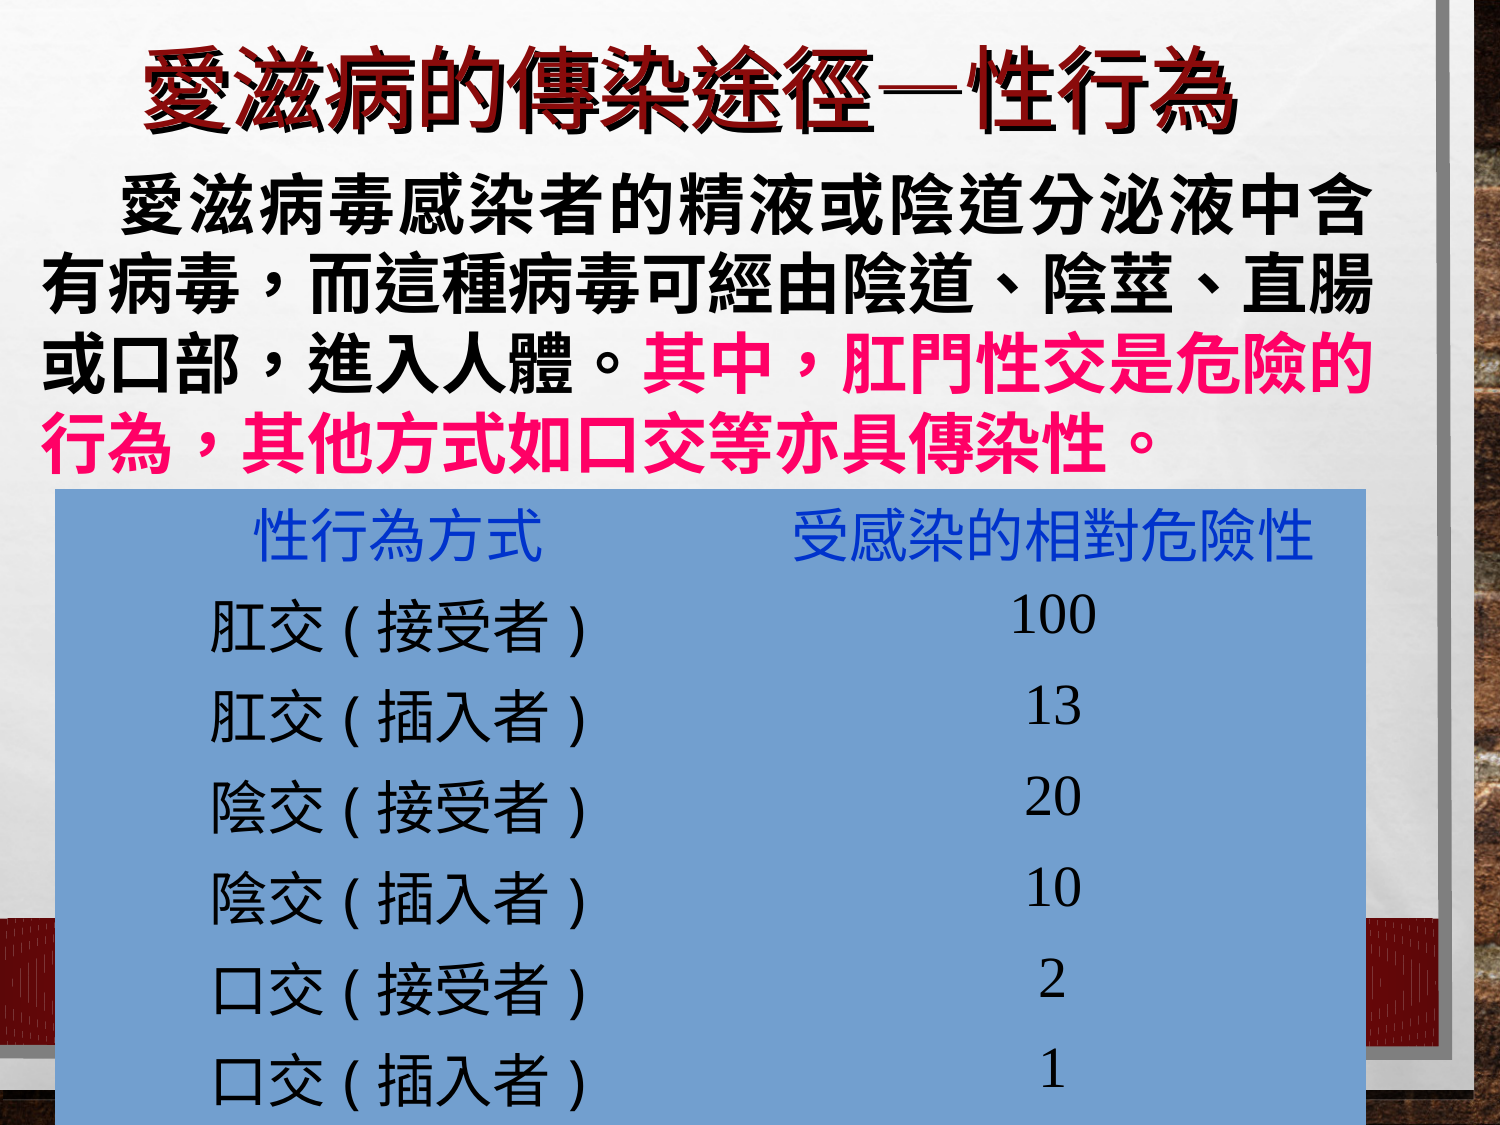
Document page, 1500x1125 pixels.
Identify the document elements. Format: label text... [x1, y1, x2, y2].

table_cell 20 [740, 762, 1366, 852]
table_cell 10 [740, 852, 1366, 943]
table_cell 1 [740, 1034, 1366, 1125]
text_box [1366, 999, 1500, 1075]
table_cell 肛交(接受者) [55, 580, 740, 671]
title 愛滋病的傳染途徑—性行為 [123, 30, 1399, 155]
table_cell 陰交(插入者) [55, 852, 740, 943]
table_cell 100 [740, 580, 1366, 671]
table_cell 肛交(插入者) [55, 671, 740, 762]
table_cell 陰交(接受者) [55, 762, 740, 852]
table_cell 13 [740, 671, 1366, 762]
table_header 性行為方式 [55, 489, 740, 580]
table_header 受感染的相對危險性 [740, 489, 1366, 580]
table_cell 口交(接受者) [55, 943, 740, 1034]
table_cell 口交(插入者) [55, 1034, 740, 1125]
table_cell 2 [740, 943, 1366, 1034]
text_box 愛滋病毒感染者的精液或陰道分泌液中含有病毒，而這種病毒可經由陰道、陰莖、直腸或口部，進入人體。其中，肛門性交是危險的行為，其他方式如口交等亦具傳染性。 [25, 154, 1396, 494]
